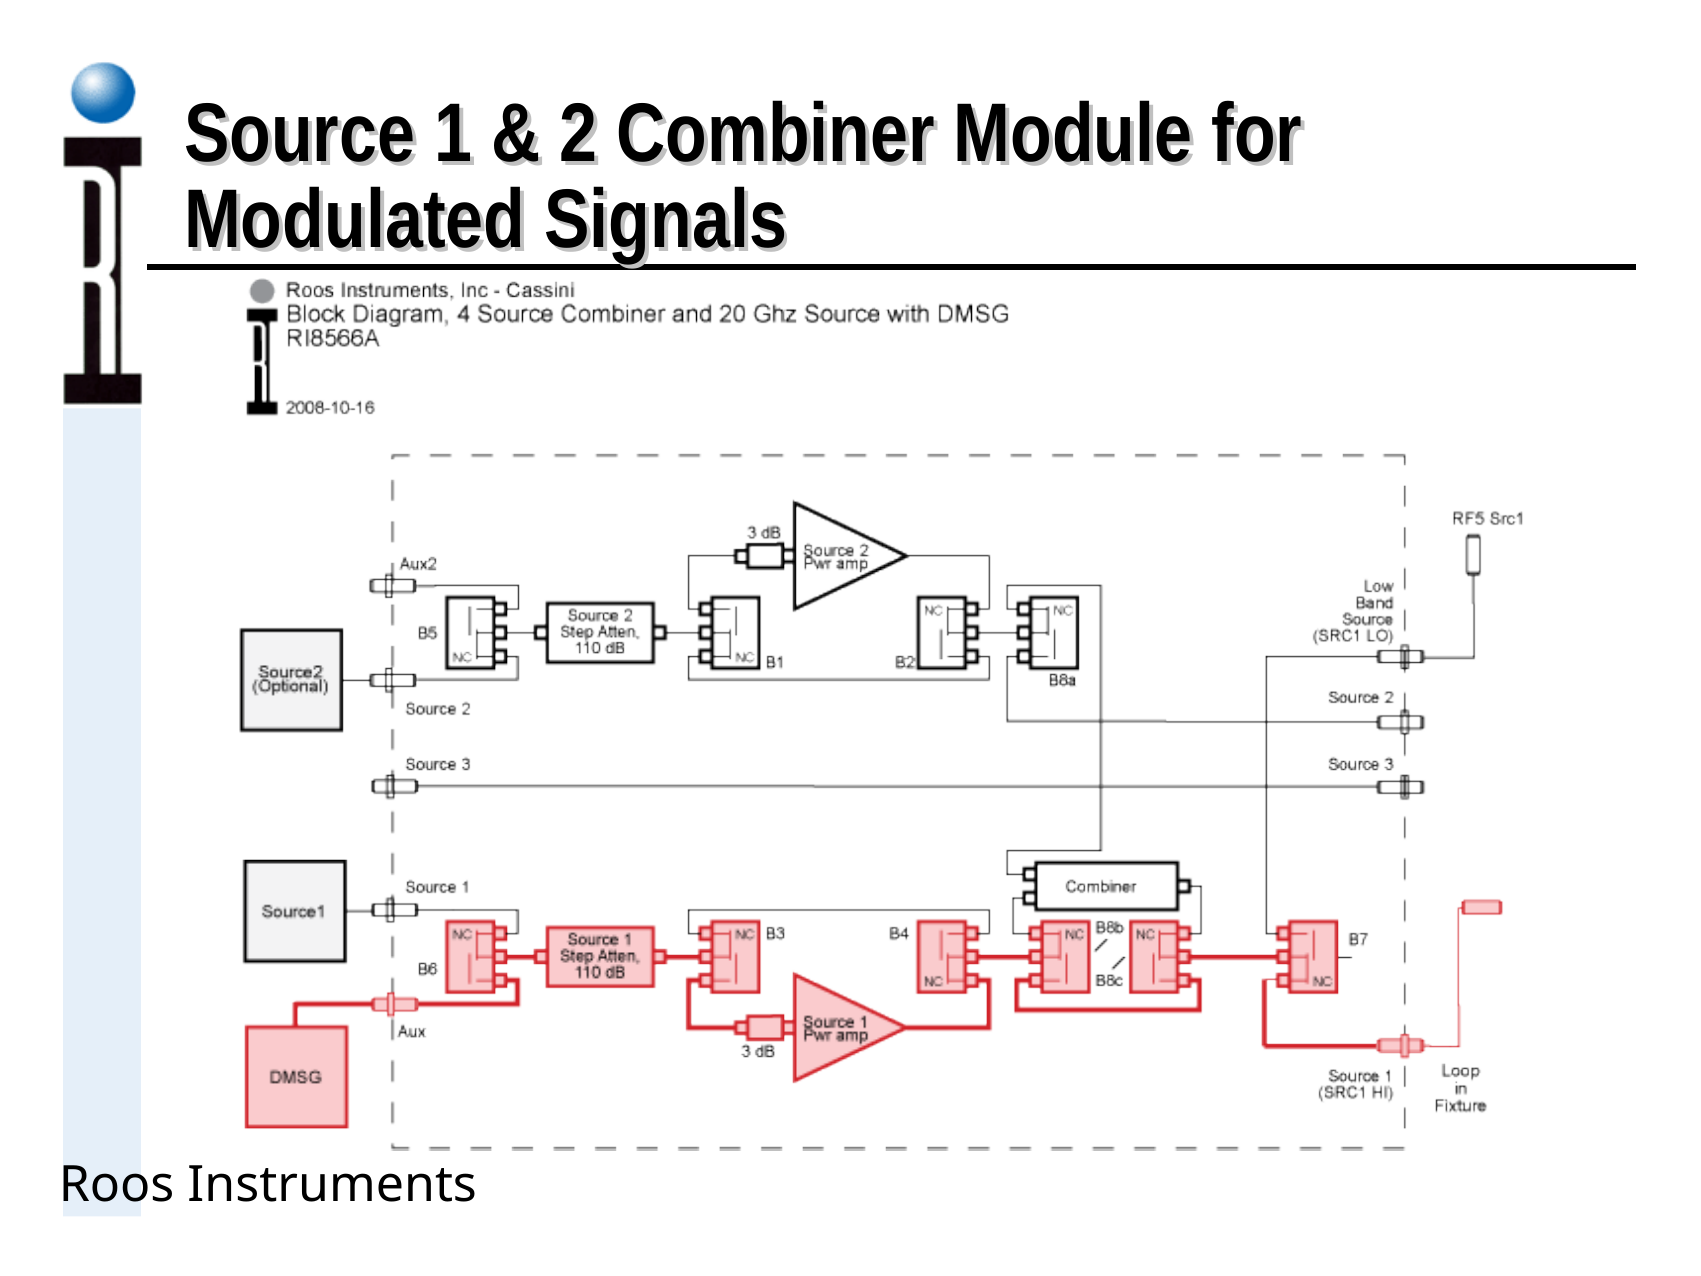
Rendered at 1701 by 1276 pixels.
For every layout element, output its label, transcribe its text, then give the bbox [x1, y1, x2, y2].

text_box Source 1 & 2 Combiner Module for Modulated Signals [184, 92, 1539, 280]
picture [239, 278, 1525, 1151]
picture [59, 58, 147, 411]
